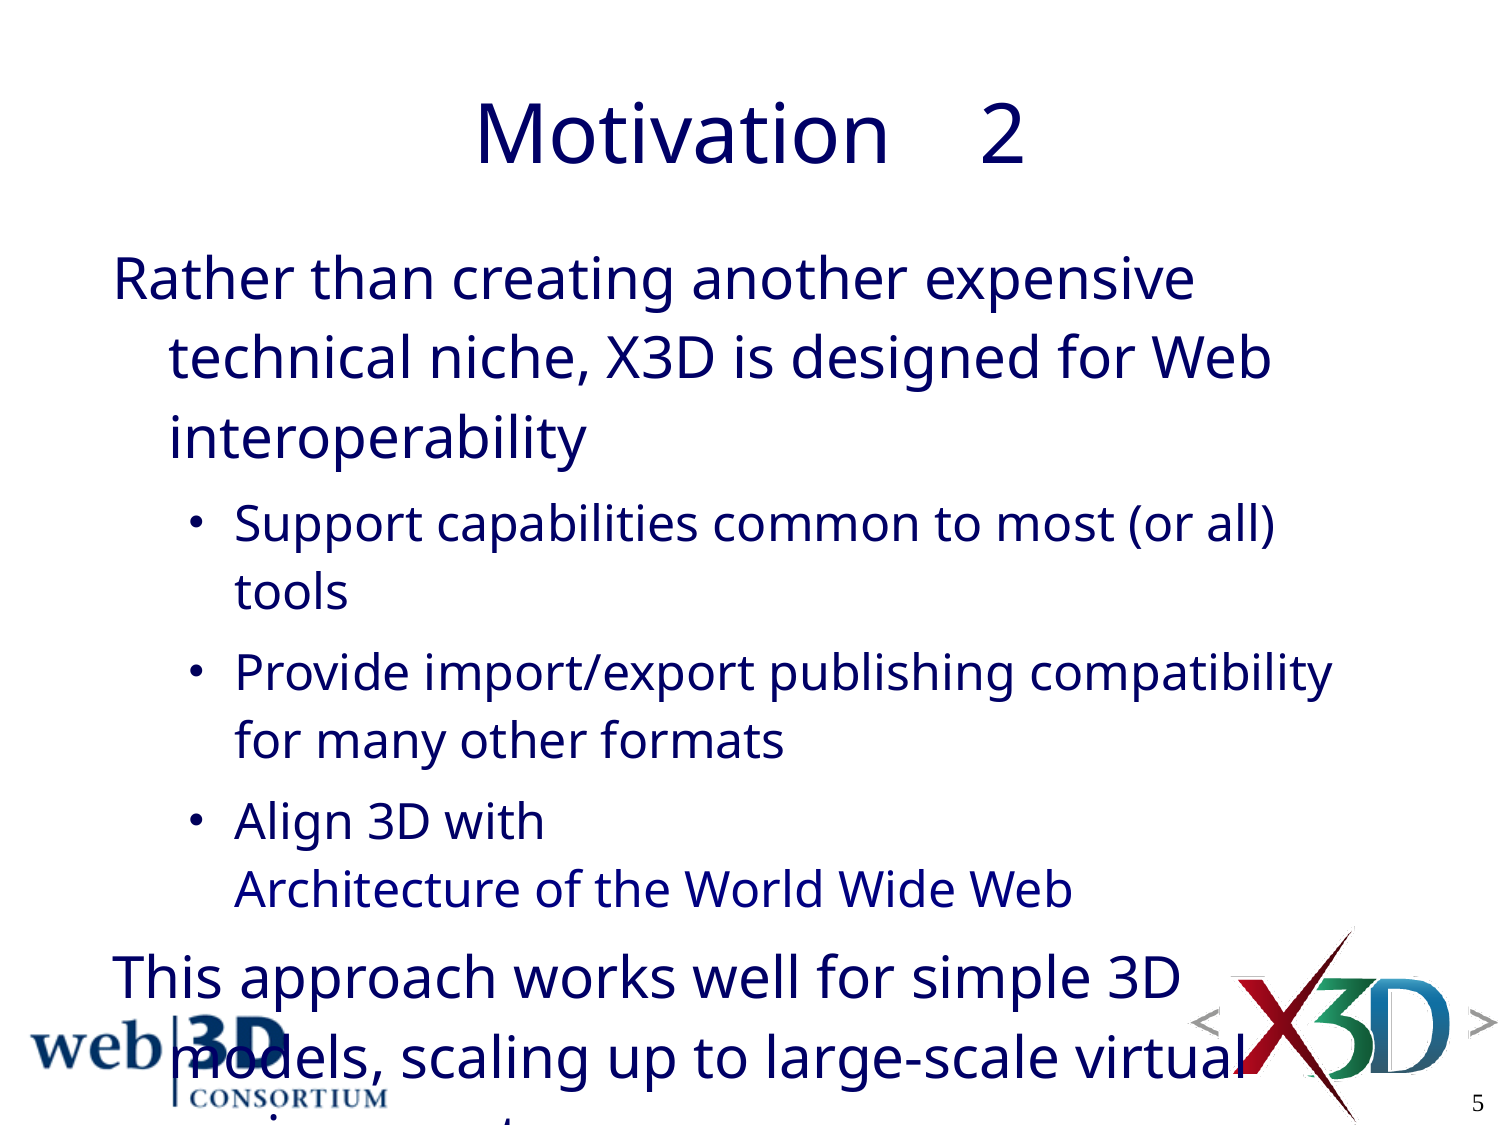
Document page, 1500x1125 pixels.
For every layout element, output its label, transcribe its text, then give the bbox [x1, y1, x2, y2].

picture [408, 1051, 413, 1059]
picture [1187, 926, 1500, 1125]
picture [12, 998, 413, 1118]
title Motivation 2 [112, 44, 1388, 218]
list Rather than creating another expensive technical niche, X3D is designed for Web interoperability Support capabilities common to most (or all) tools Provide import/export publishing compatibility for many other formats Align 3D with Architecture of the World Wide Web This approach works well for simple 3D models, scaling up to large-scale virtual environments Ultimate X3D success means that 3D graphics becomes a “first-class citizen” for Web multimedia [112, 237, 1388, 986]
